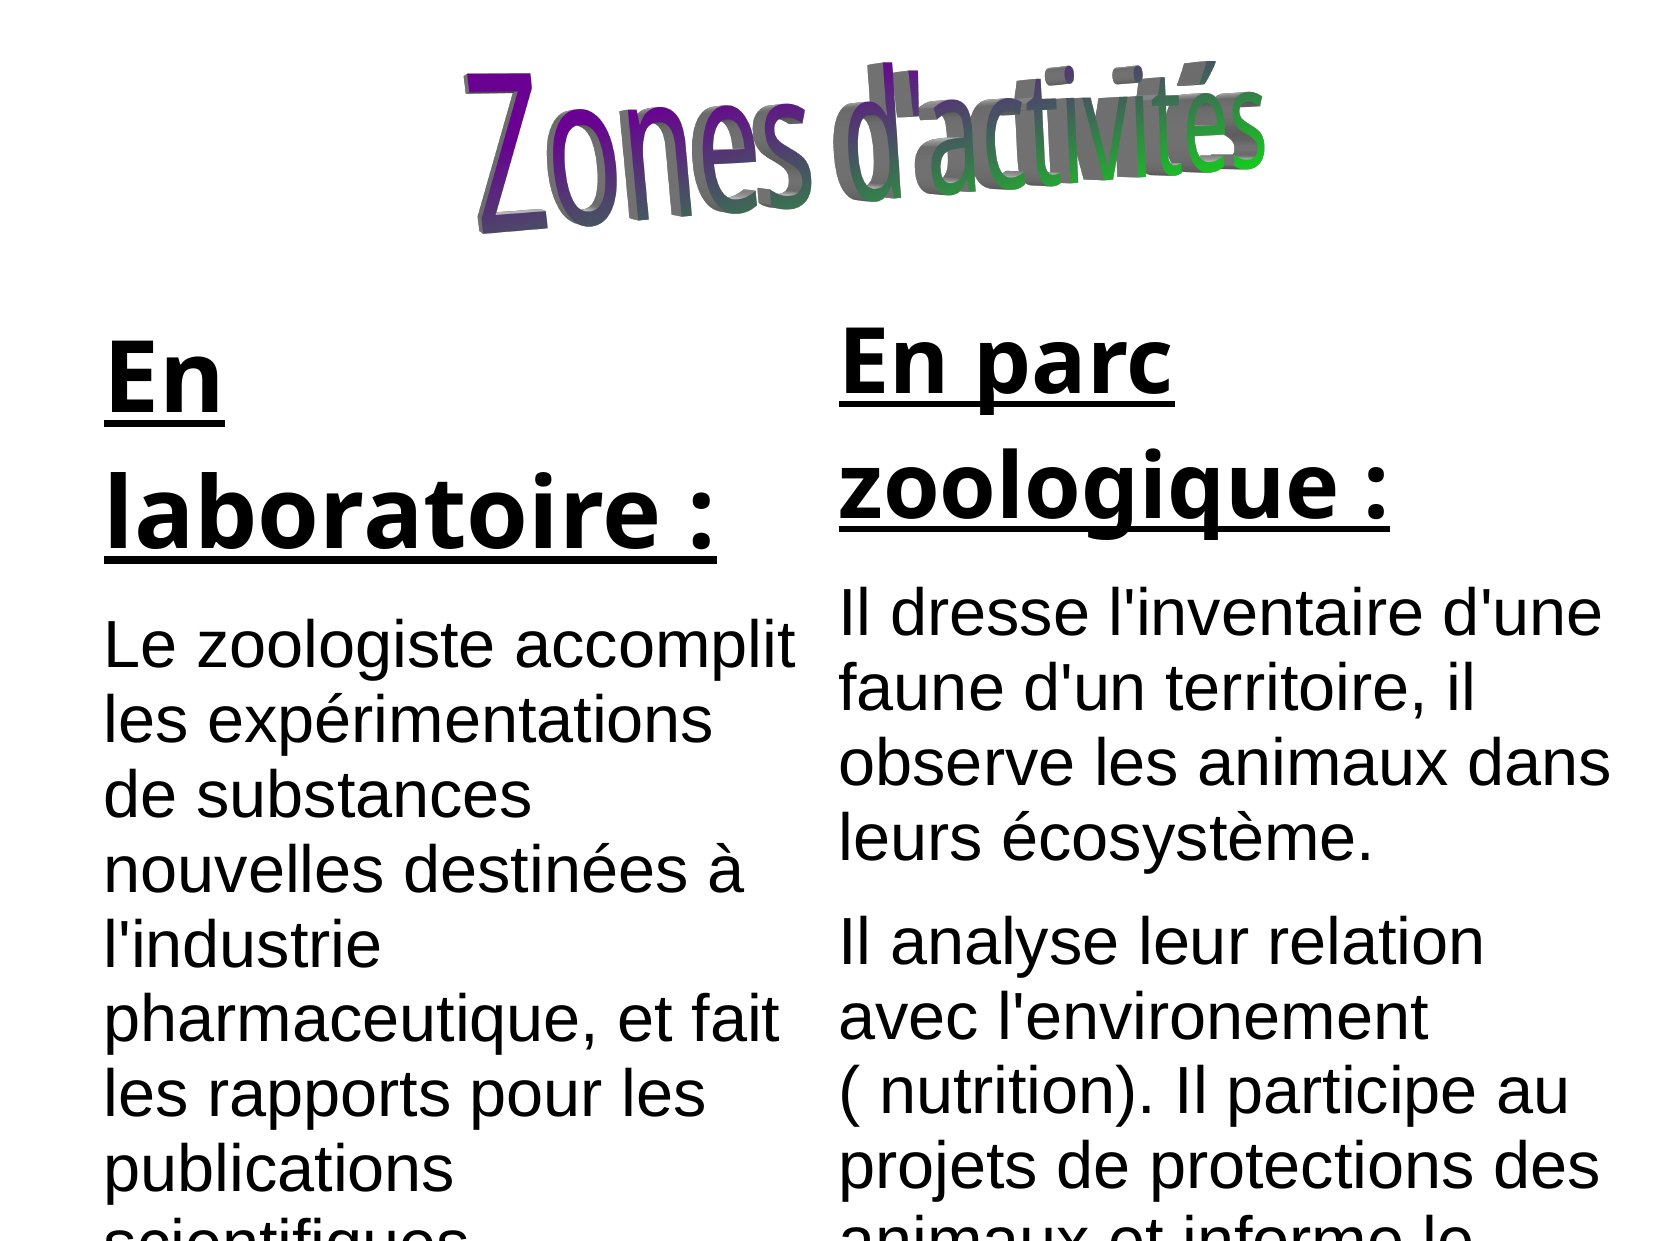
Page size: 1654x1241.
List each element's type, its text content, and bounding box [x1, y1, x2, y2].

list En laboratoire : Le zoologiste accomplit les expérimentations de substances nouvelles destinées à l'industrie pharmaceutique, et fait les rapports pour les publications scientifiques [32, 305, 767, 1241]
list En parc zoologique : Il dresse l'inventaire d'une faune d'un territoire, il observe les animaux dans leurs écosystème. Il analyse leur relation avec l'environement ( nutrition). Il participe au projets de protections des animaux et informe le public. [767, 295, 1625, 1241]
